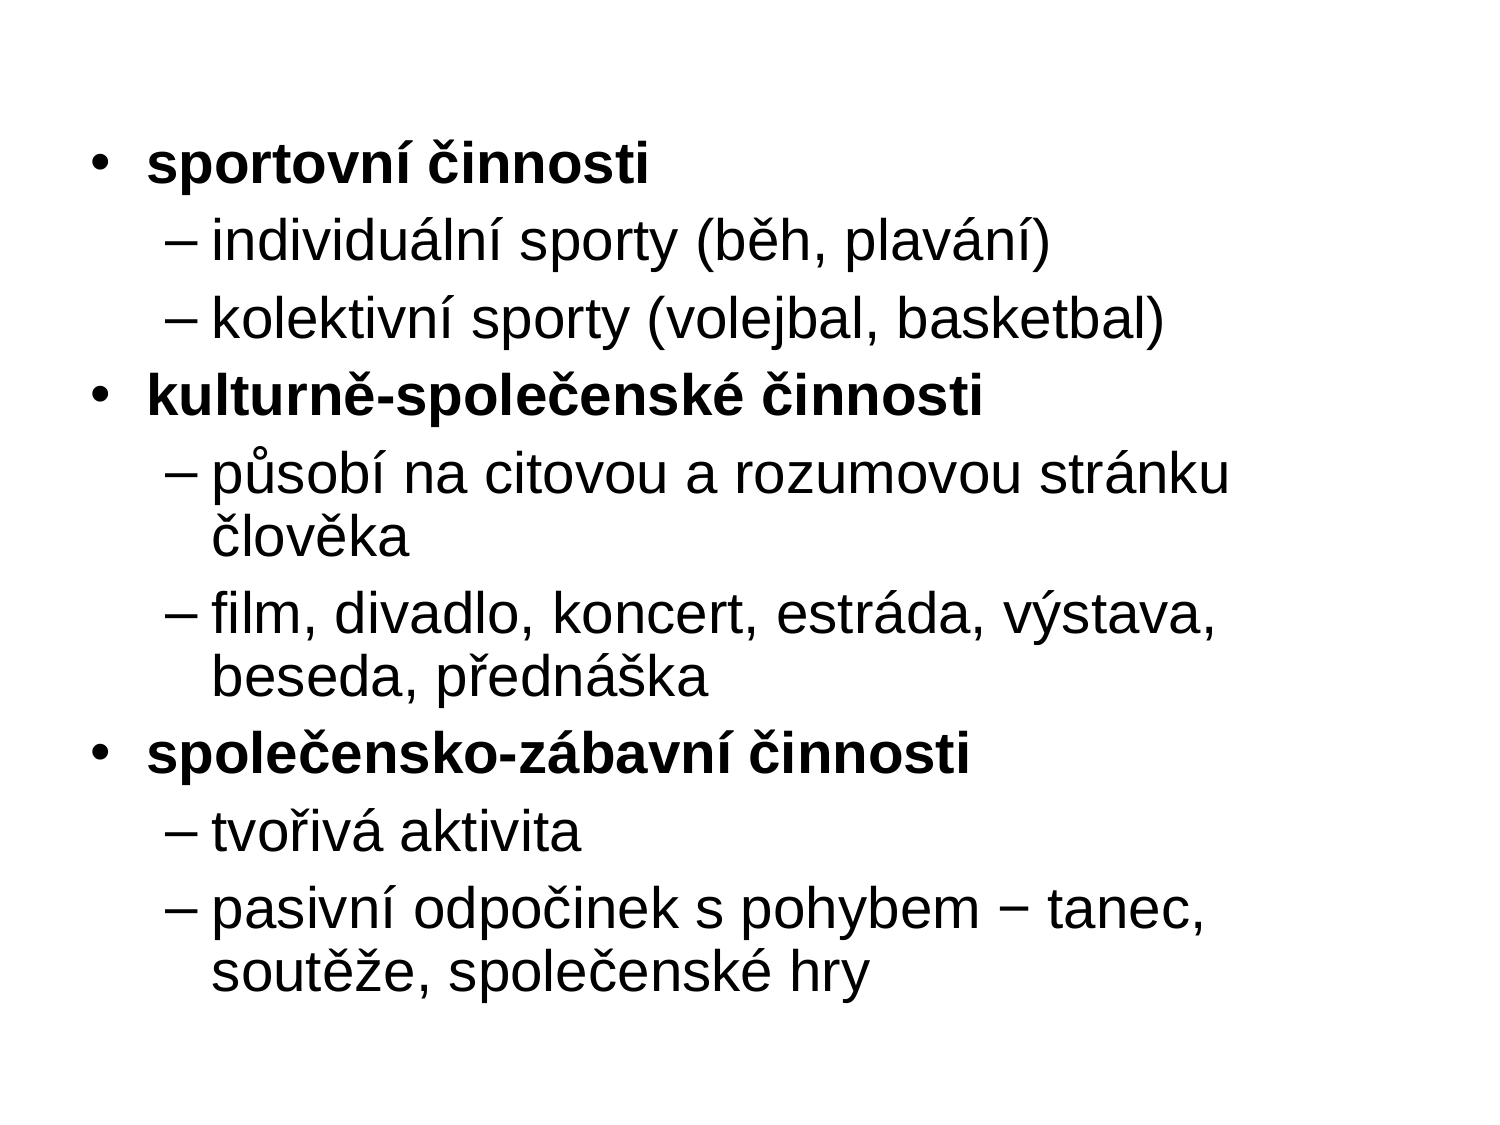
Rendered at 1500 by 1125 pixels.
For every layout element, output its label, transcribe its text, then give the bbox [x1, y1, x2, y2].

list sportovní činnosti individuální sporty (běh, plavání) kolektivní sporty (volejbal, basketbal) kulturně-společenské činnosti působí na citovou a rozumovou stránku člověka film, divadlo, koncert, estráda, výstava, beseda, přednáška společensko-zábavní činnosti tvořivá aktivita pasivní odpočinek s pohybem − tanec, soutěže, společenské hry [75, 125, 1426, 1125]
